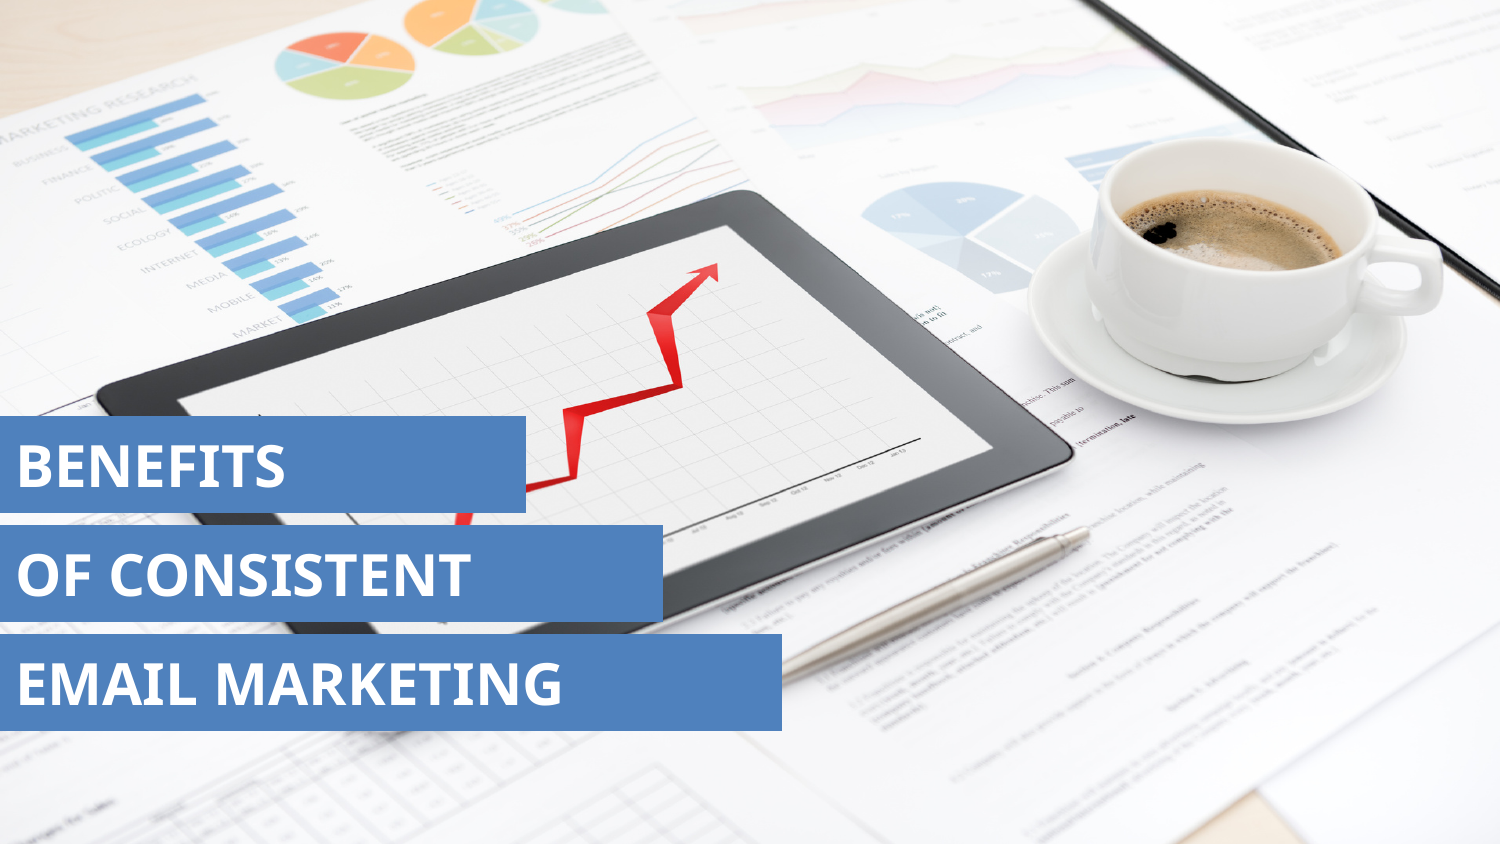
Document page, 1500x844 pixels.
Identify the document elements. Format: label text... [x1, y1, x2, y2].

text_box EMAIL MARKETING [0, 634, 782, 731]
text_box [0, 0, 1500, 844]
text_box BENEFITS [0, 416, 526, 513]
text_box OF CONSISTENT [0, 525, 663, 622]
